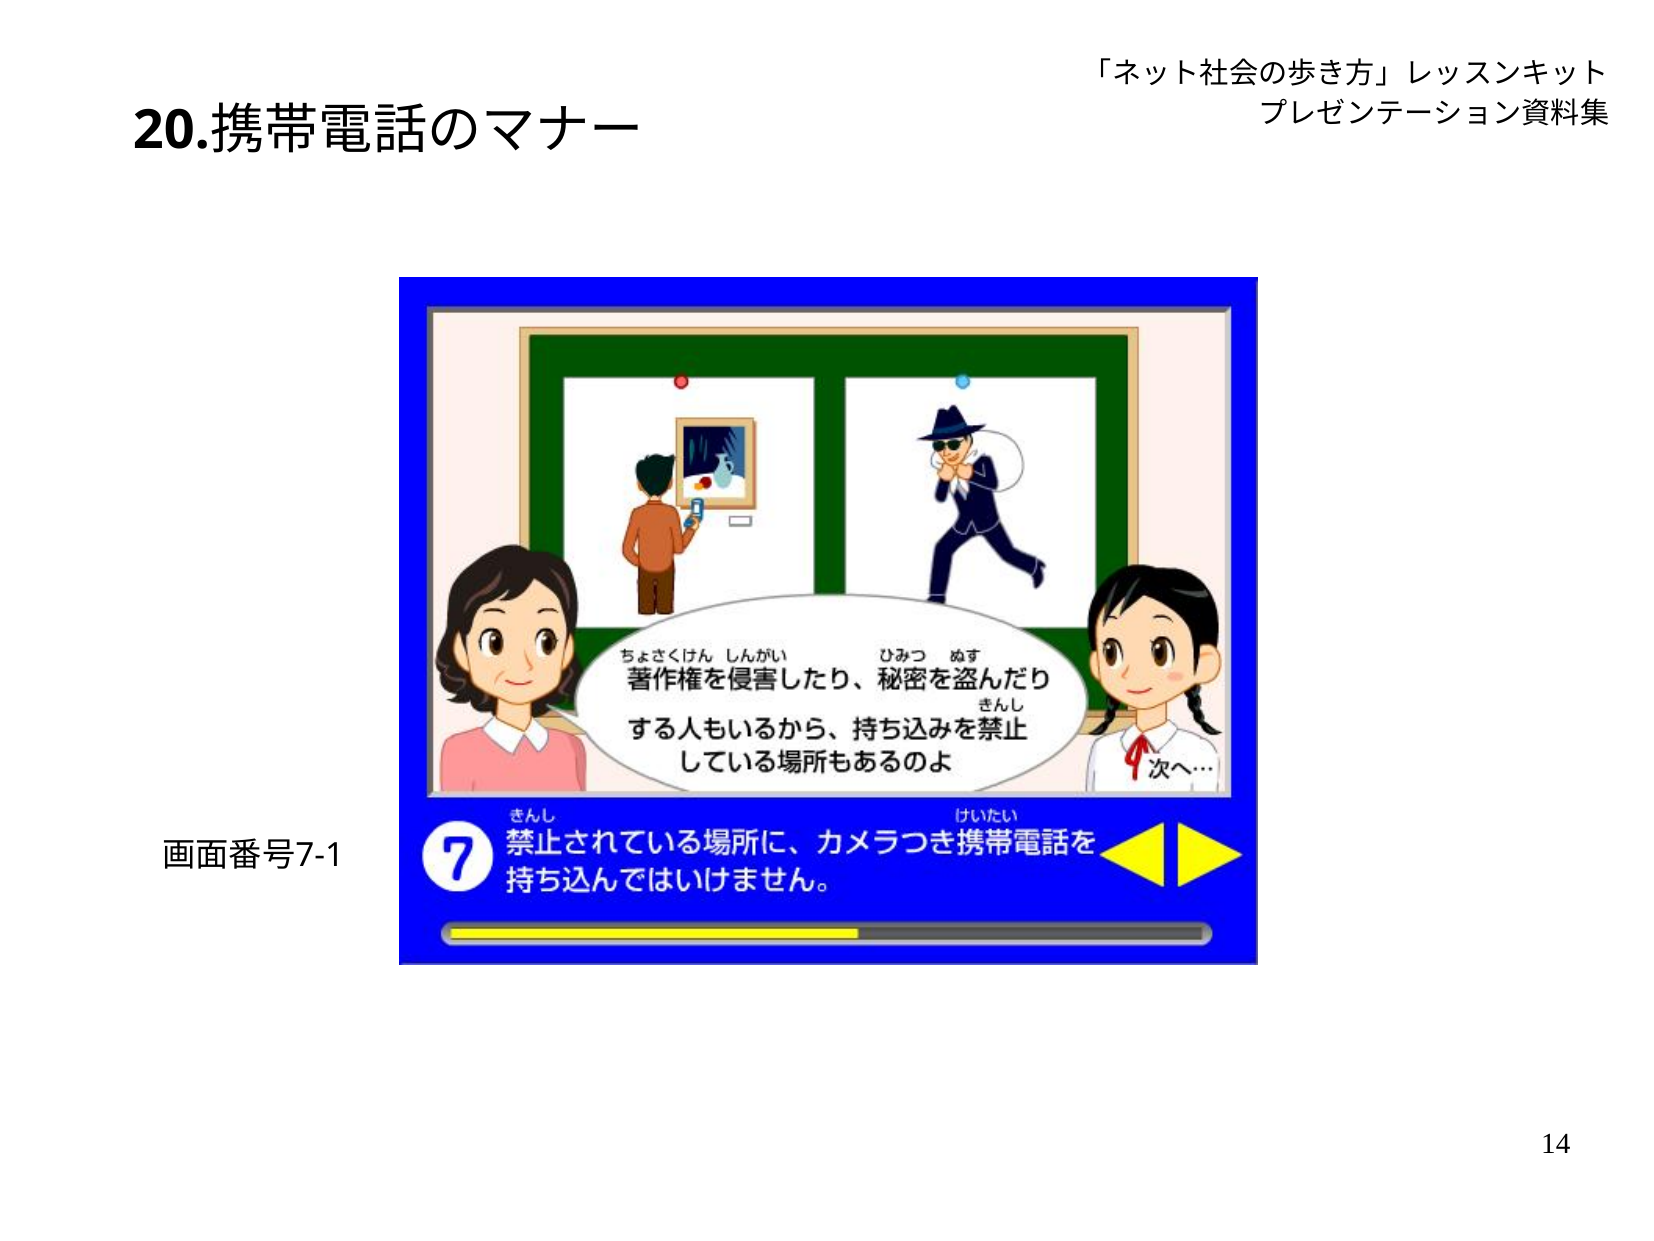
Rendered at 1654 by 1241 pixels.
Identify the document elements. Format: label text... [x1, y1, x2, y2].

text_box 「ネット社会の歩き方」レッスンキット プレゼンテーション資料集 [1062, 44, 1625, 139]
text_box 画面番号7-1 [147, 826, 384, 882]
text_box 20.携帯電話のマナー [118, 88, 975, 169]
picture [399, 277, 1258, 965]
